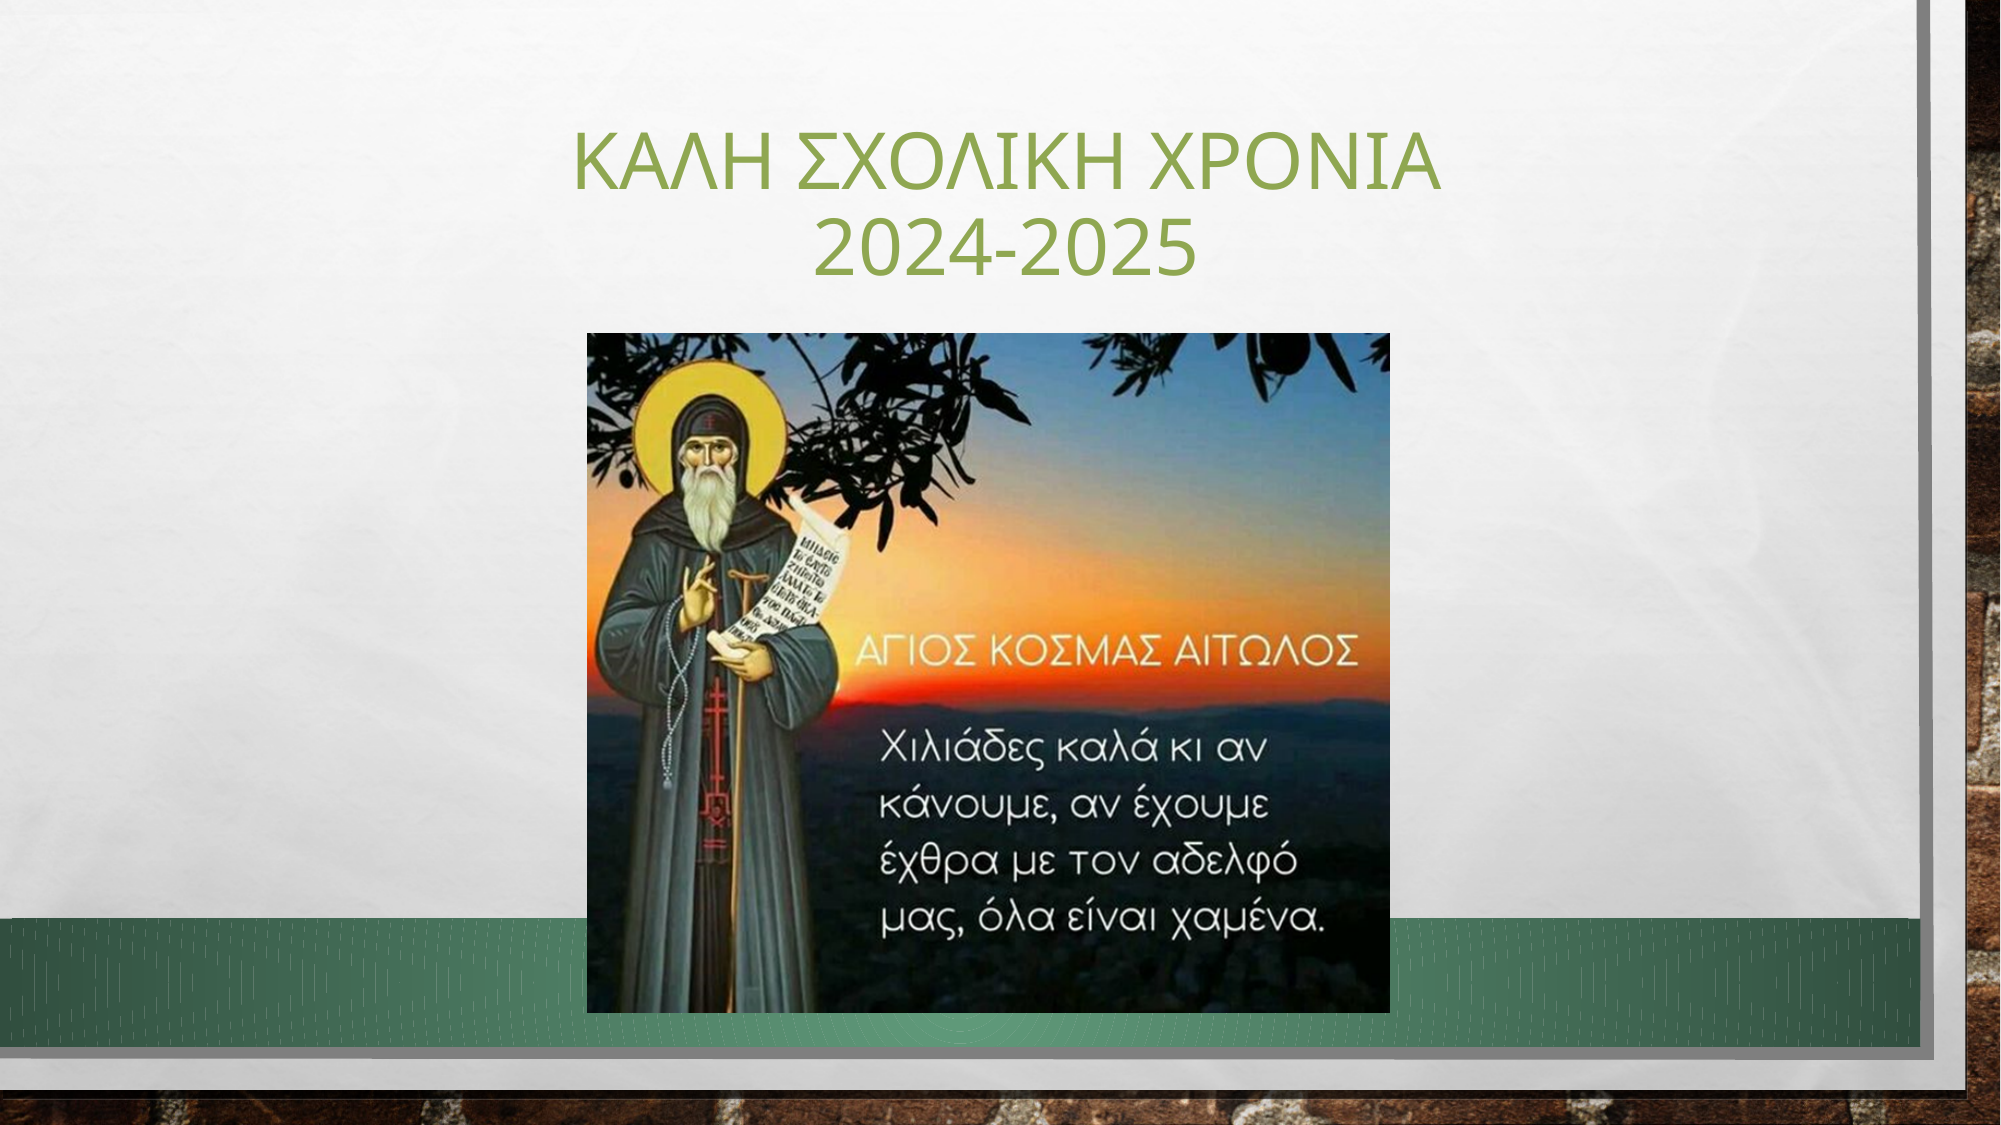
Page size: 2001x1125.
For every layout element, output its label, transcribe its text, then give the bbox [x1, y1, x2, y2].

picture [587, 333, 1390, 1013]
title Καλη σχολικη χρονια 2024-2025 [525, 112, 1489, 302]
